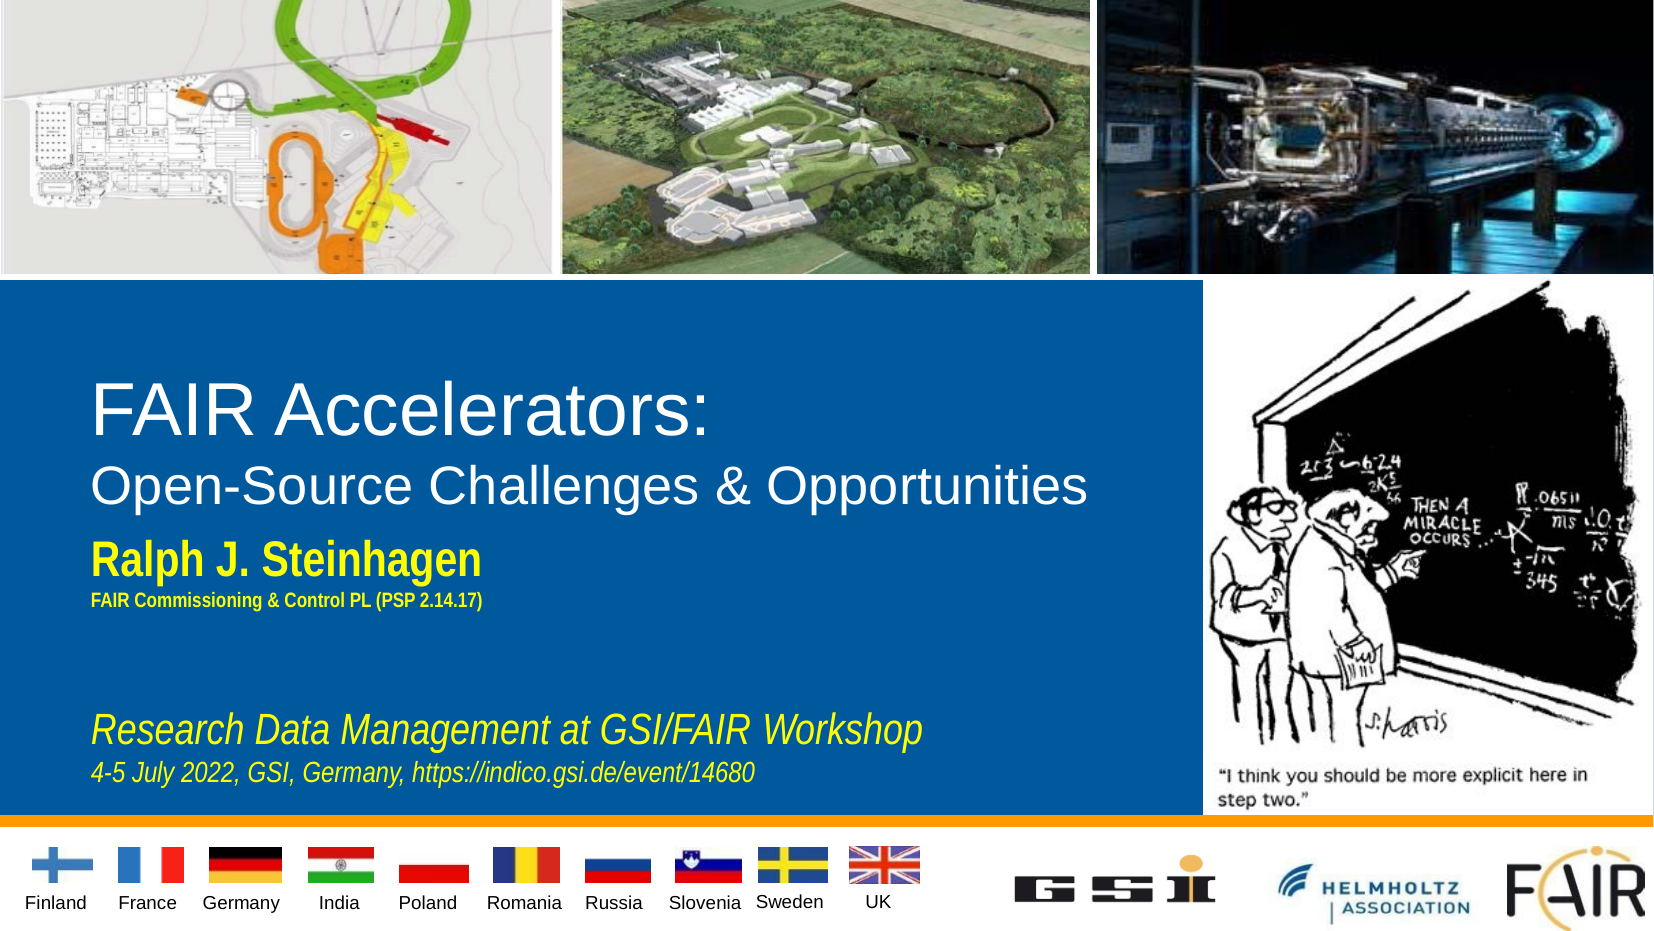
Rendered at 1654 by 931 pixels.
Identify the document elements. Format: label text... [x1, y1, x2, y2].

text_box France [118, 891, 189, 910]
picture [1203, 277, 1654, 815]
text_box FAIR Accelerators: Open-Source Challenges & Opportunities [90, 360, 1203, 508]
picture [675, 847, 742, 883]
text_box Finland [24, 891, 100, 910]
text_box Sweden [755, 890, 837, 909]
picture [1507, 846, 1645, 931]
text_box Slovenia [668, 890, 755, 909]
picture [0, 0, 554, 274]
picture [118, 847, 184, 883]
picture [758, 847, 828, 883]
picture [585, 847, 651, 883]
picture [560, 0, 1090, 274]
text_box [0, 280, 1654, 827]
text_box [621, 508, 633, 512]
text_box Russia [585, 891, 655, 910]
text_box Research Data Management at GSI/FAIR Workshop 4-5 July 2022, GSI, Germany, https://indico.gsi.de/event/14680 [90, 700, 1576, 757]
picture [32, 847, 93, 883]
picture [1269, 858, 1479, 931]
text_box UK [865, 889, 906, 909]
picture [1013, 853, 1218, 905]
picture [399, 847, 469, 883]
picture [849, 846, 920, 884]
picture [493, 847, 560, 883]
text_box Poland [398, 891, 470, 910]
picture [1097, 0, 1654, 274]
picture [209, 847, 282, 883]
text_box Romania [486, 891, 576, 910]
text_box Germany [202, 891, 294, 910]
picture [308, 847, 374, 883]
text_box Ralph J. Steinhagen FAIR Commissioning & Control PL (PSP 2.14.17) [90, 526, 632, 604]
text_box India [318, 891, 370, 910]
